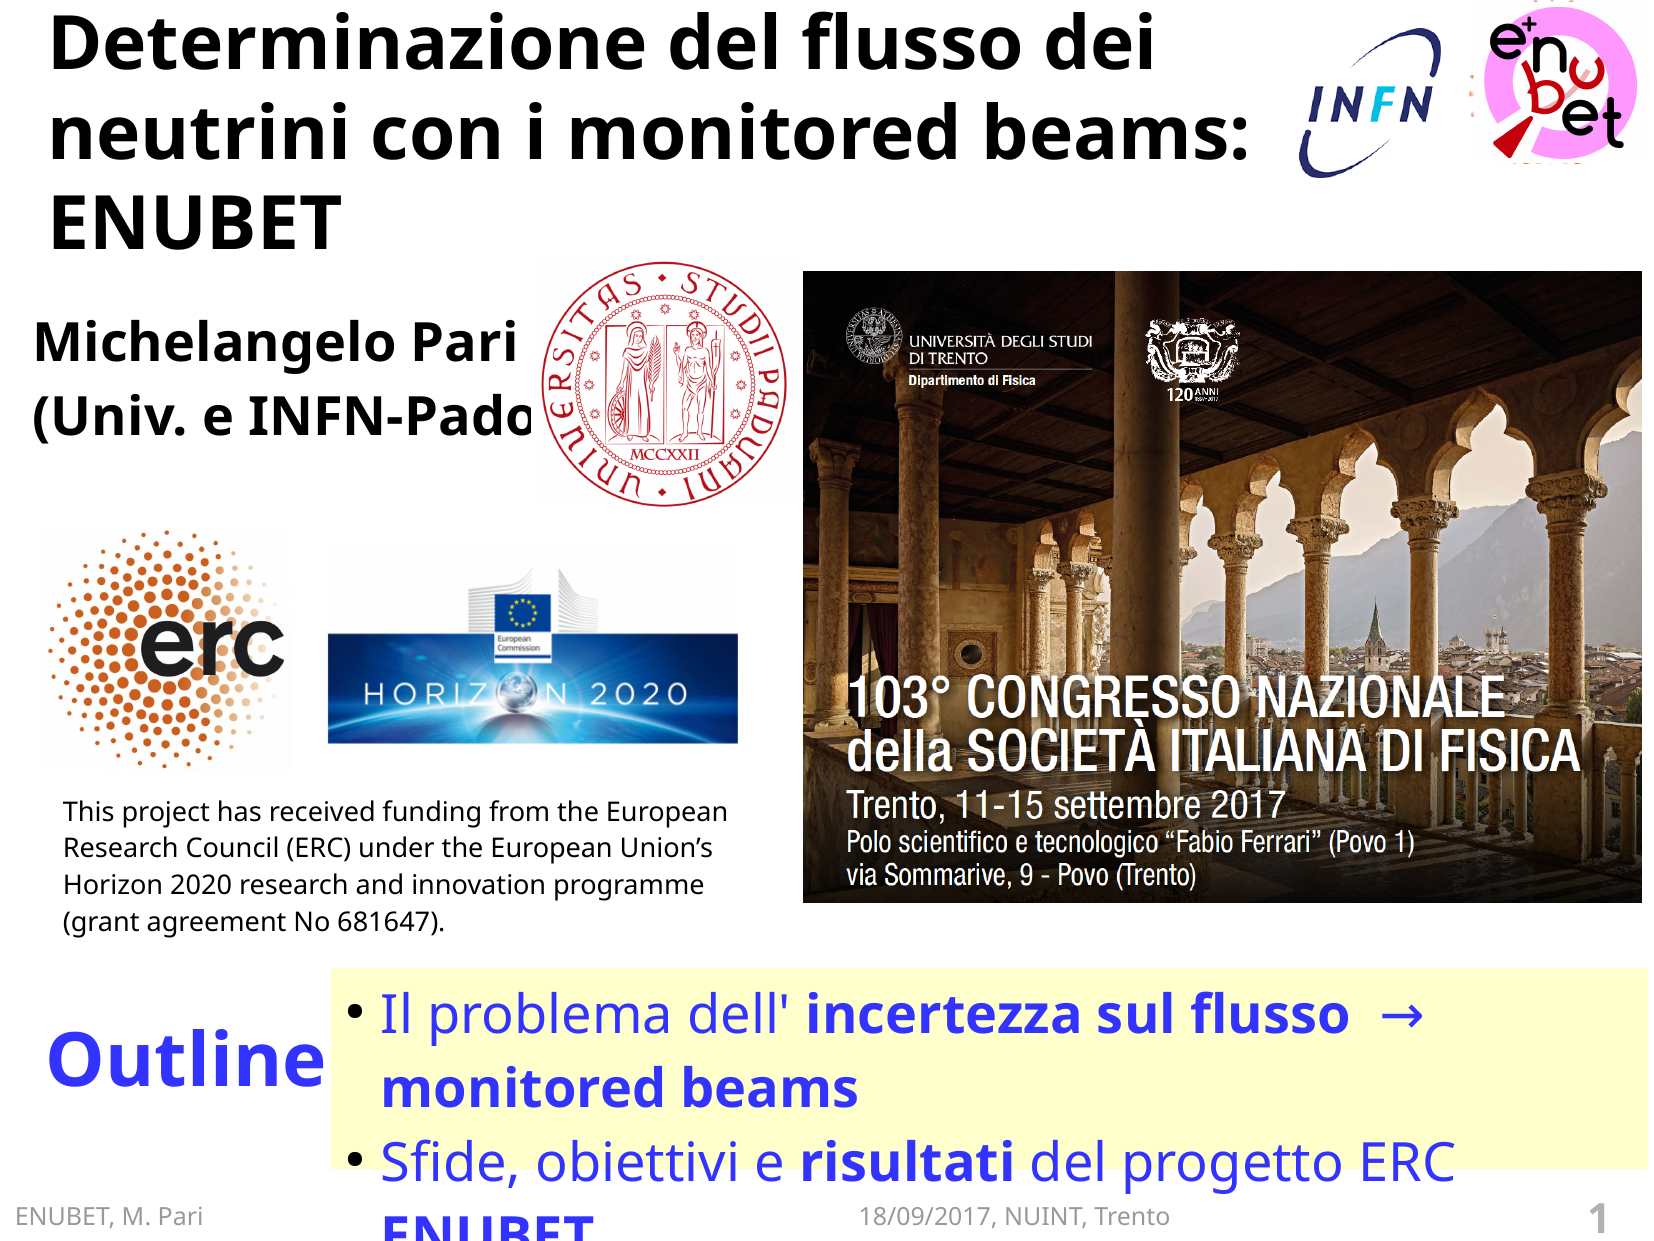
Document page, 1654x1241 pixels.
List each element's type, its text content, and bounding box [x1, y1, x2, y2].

text_box This project has received funding from the European Research Council (ERC) under the European Union’s Horizon 2020 research and innovation programme (grant agreement No 681647). [48, 784, 768, 875]
text_box Determinazione del flusso dei neutrini con i monitored beams: ENUBET [47, 0, 1300, 266]
picture [42, 525, 291, 773]
text_box Il problema dell' incertezza sul flusso → monitored beams Sfide, obiettivi e risultati del progetto ERC ENUBET Il mio contributo e i prossimi passi [330, 968, 1648, 1170]
text_box Outline [31, 999, 402, 1099]
picture [1463, 0, 1653, 164]
picture [803, 271, 1642, 903]
picture [1299, 28, 1441, 178]
text_box Michelangelo Pari (Univ. e INFN-Padova) [17, 295, 531, 461]
picture [531, 257, 799, 508]
picture [325, 543, 740, 745]
